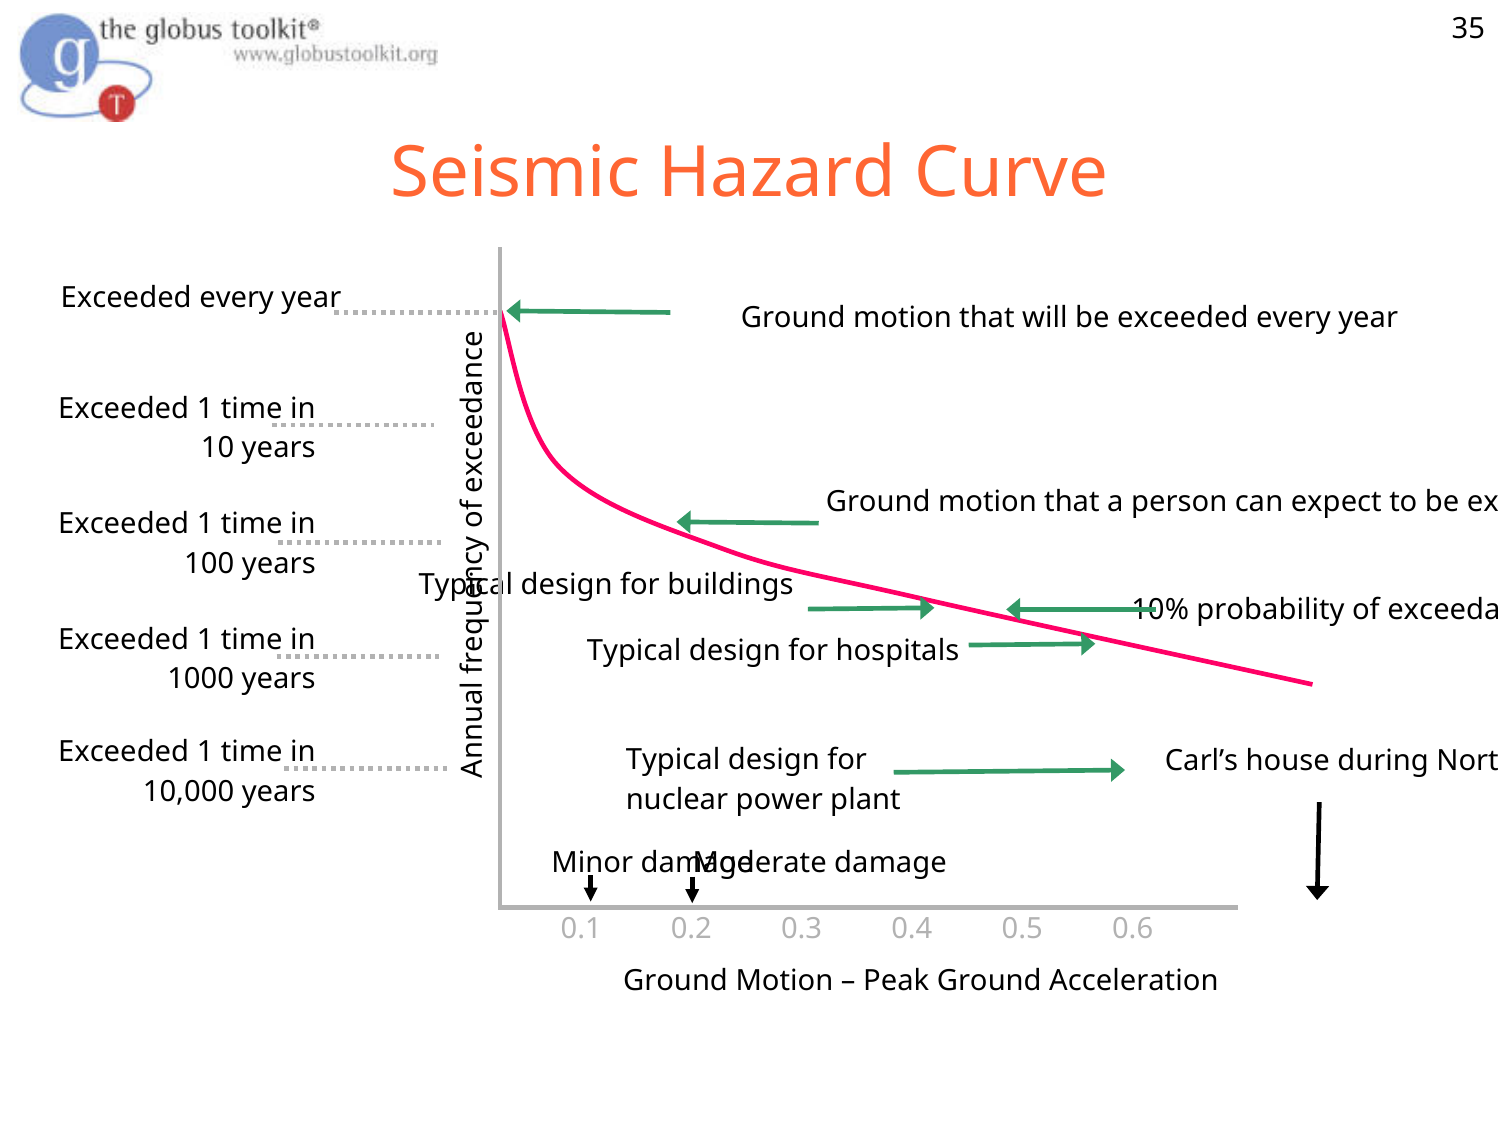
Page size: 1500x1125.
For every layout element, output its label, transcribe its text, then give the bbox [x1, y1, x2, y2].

text_box Exceeded every year [19, 268, 357, 324]
text_box Ground motion that will be exceeded every year [672, 288, 1414, 344]
text_box 0.3 [759, 899, 838, 955]
text_box Typical design for buildings [403, 555, 442, 611]
text_box Typical design for nuclear power plant [611, 730, 917, 826]
picture [17, 12, 438, 122]
text_box Carl’s house during Northridge [1149, 717, 1482, 800]
text_box Ground motion that a person can expect to be exceeded during their lifetime [811, 472, 1500, 529]
text_box Minor damage [529, 833, 667, 890]
text_box 0.6 [1090, 899, 1169, 955]
text_box 0.4 [869, 899, 948, 955]
text_box Ground Motion – Peak Ground Acceleration [569, 951, 1234, 1007]
text_box 10% probability of exceedance in 50 years [1131, 576, 1479, 640]
text_box Exceeded 1 time in 10,000 years [19, 722, 331, 818]
text_box Typical design for buildings [502, 555, 809, 611]
title Seismic Hazard Curve [112, 99, 1388, 225]
text_box Exceeded 1 time in 1000 years [19, 610, 331, 706]
text_box Annual frequency of exceedance [442, 316, 499, 824]
text_box Exceeded 1 time in 10 years [19, 379, 331, 475]
text_box Moderate damage [667, 833, 963, 890]
text_box 0.5 [980, 899, 1058, 955]
text_box 0.2 [649, 899, 727, 955]
text_box Typical design for hospitals [572, 621, 975, 677]
text_box 0.1 [539, 899, 617, 955]
text_box Exceeded 1 time in 100 years [19, 494, 331, 590]
